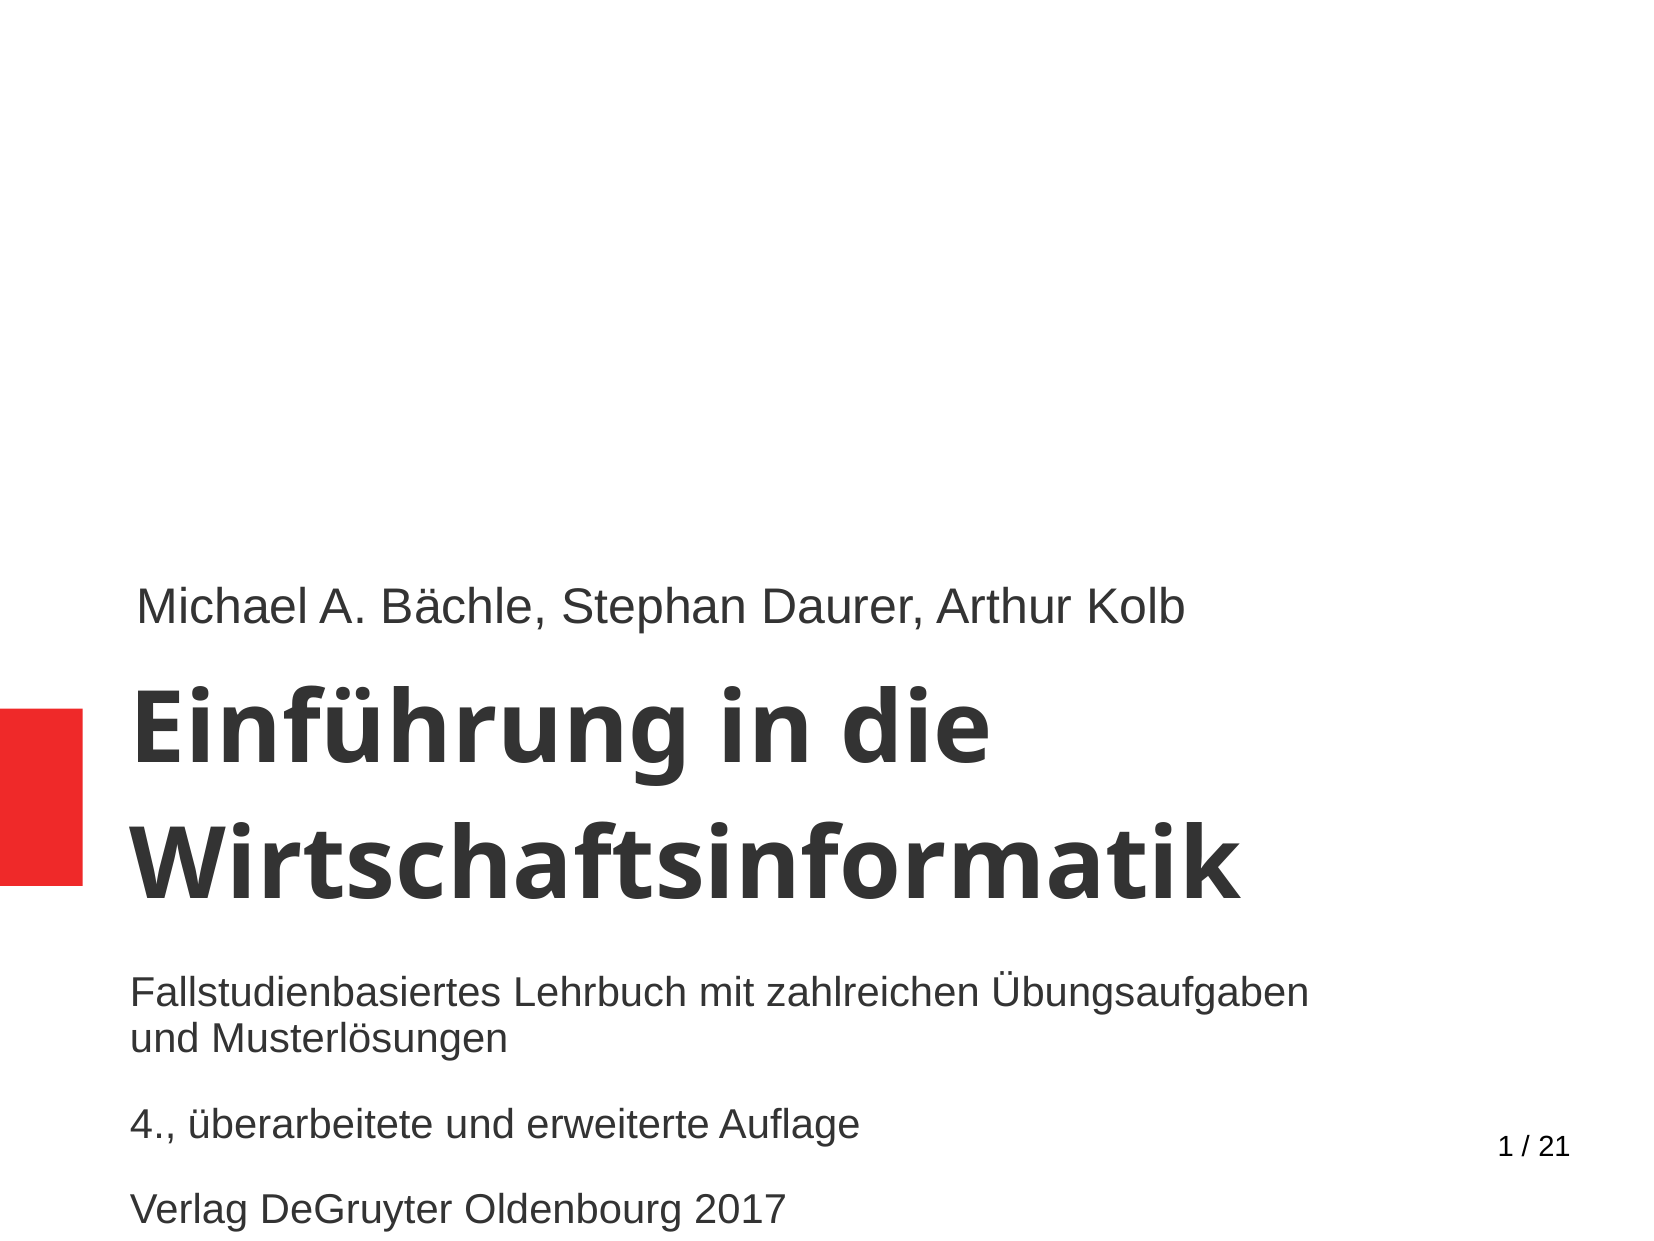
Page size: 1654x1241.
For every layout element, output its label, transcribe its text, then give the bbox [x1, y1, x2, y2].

list Fallstudienbasiertes Lehrbuch mit zahlreichen Übungsaufgaben und Musterlösungen 4., überarbeitete und erweiterte Auflage Verlag DeGruyter Oldenbourg 2017 [59, 968, 1347, 1241]
title Einführung in die Wirtschaftsinformatik [129, 650, 1536, 933]
text_box Michael A. Bächle, Stephan Daurer, Arthur Kolb [65, 578, 1229, 674]
